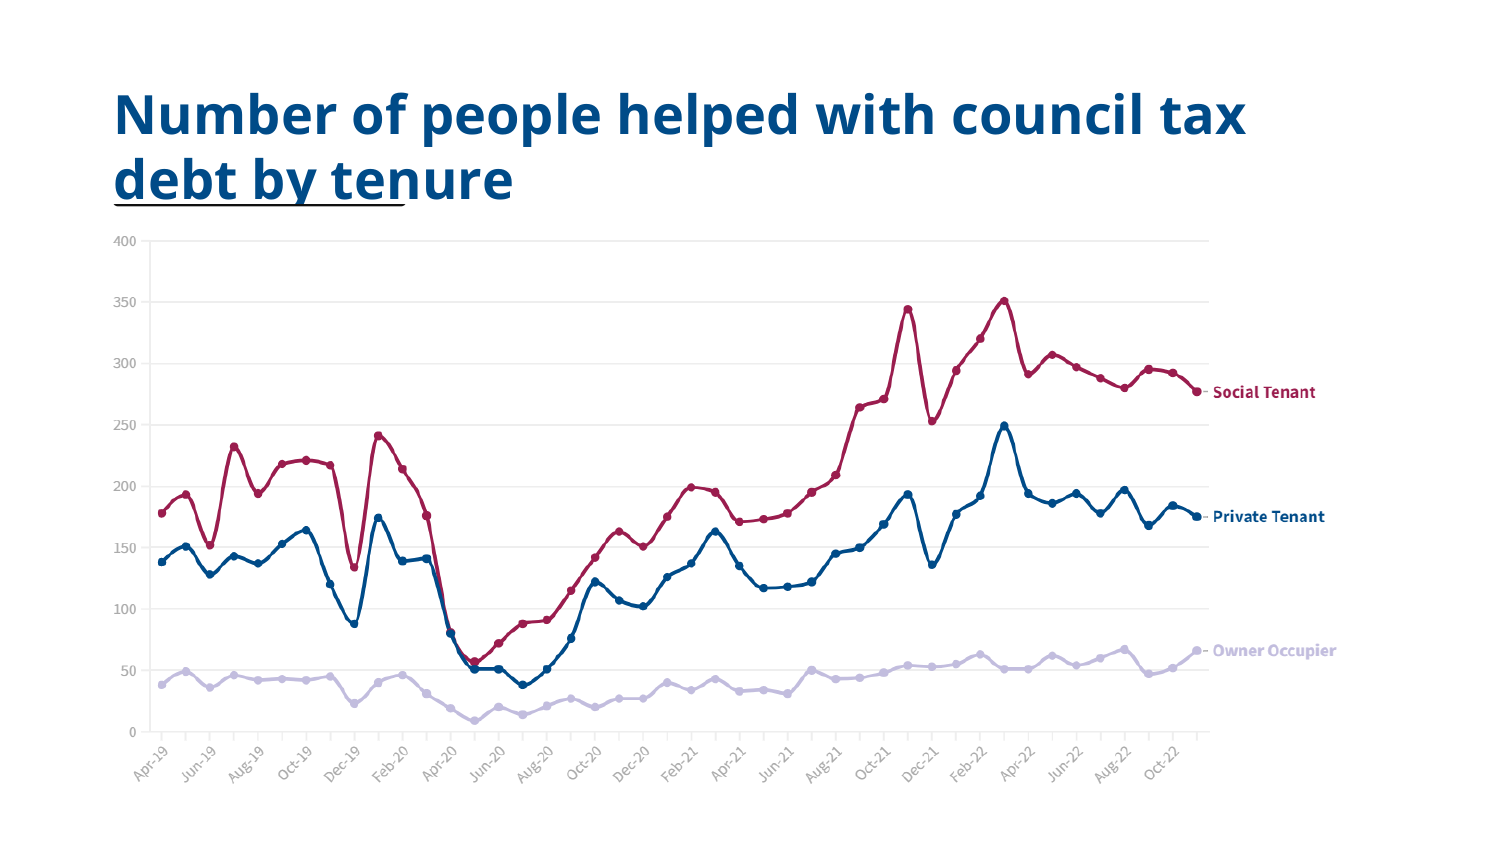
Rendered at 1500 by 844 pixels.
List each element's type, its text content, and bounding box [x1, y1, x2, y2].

title Number of people helped with council tax debt by tenure [98, 65, 1396, 167]
picture [98, 204, 1348, 793]
